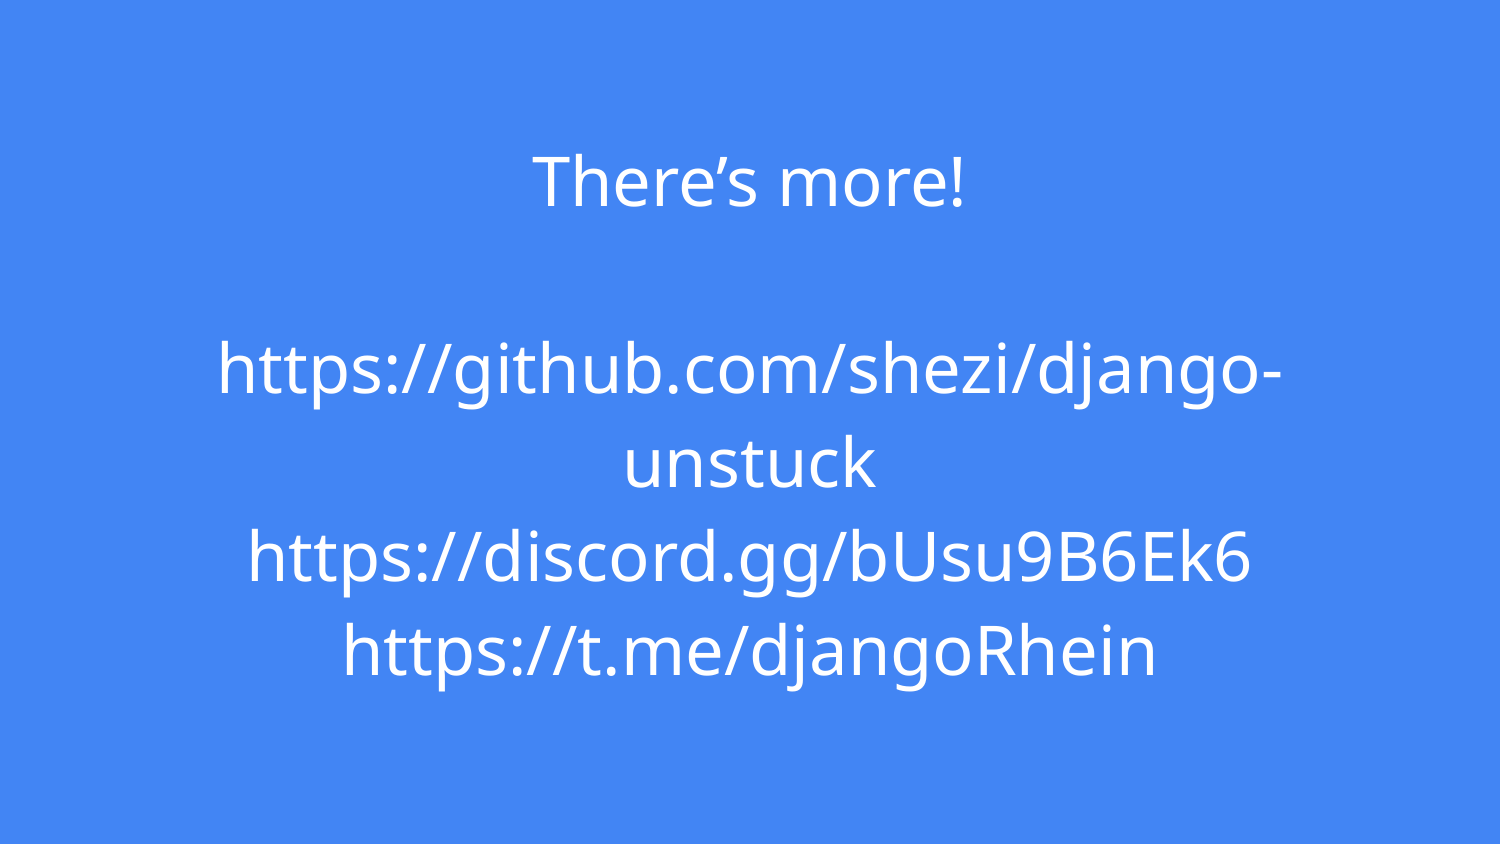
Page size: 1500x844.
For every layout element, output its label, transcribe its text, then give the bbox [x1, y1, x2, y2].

title There’s more! https://github.com/shezi/django-unstuck https://discord.gg/bUsu9B6Ek6 https://t.me/djangoRhein [75, 58, 1425, 771]
